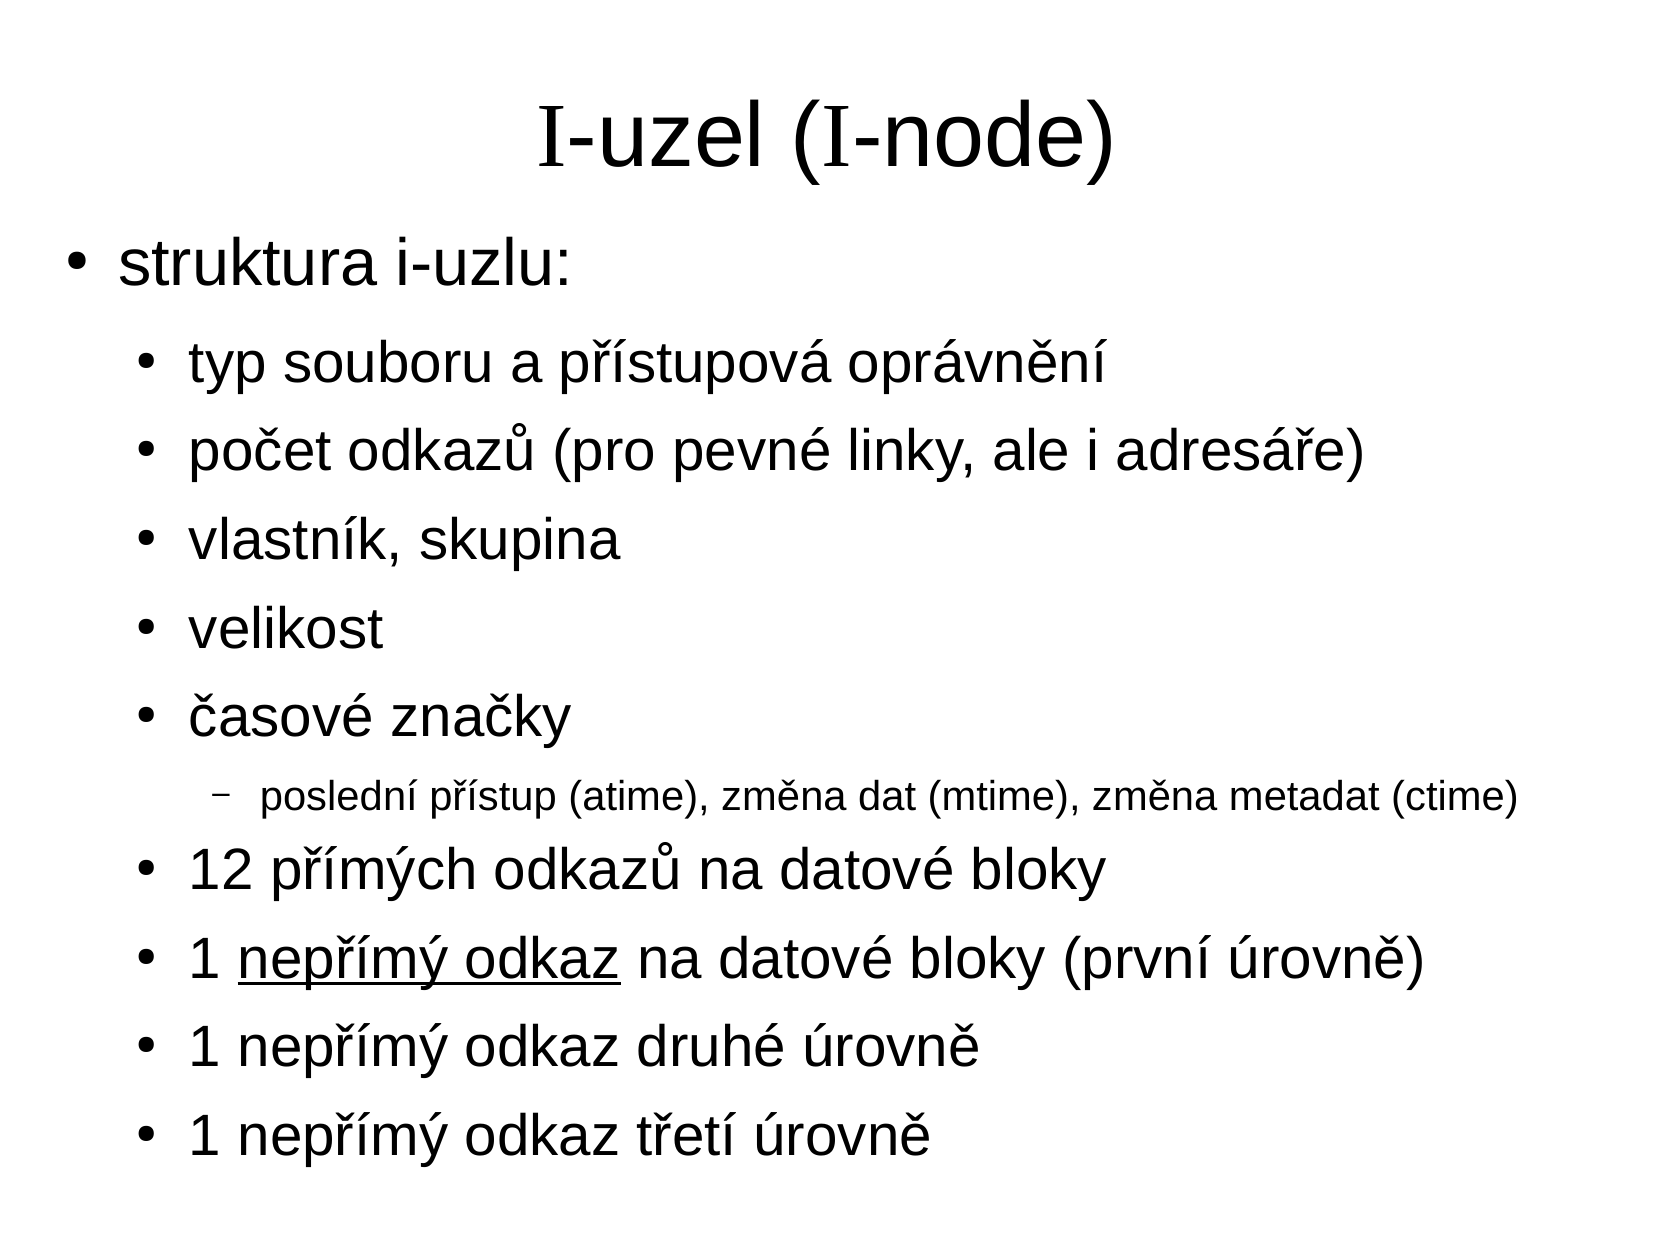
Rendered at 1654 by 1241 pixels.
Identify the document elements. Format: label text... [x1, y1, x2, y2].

list struktura i-uzlu: typ souboru a přístupová oprávnění počet odkazů (pro pevné linky, ale i adresáře) vlastník, skupina velikost časové značky poslední přístup (atime), změna dat (mtime), změna metadat (ctime) 12 přímých odkazů na datové bloky 1 nepřímý odkaz na datové bloky (první úrovně) 1 nepřímý odkaz druhé úrovně 1 nepřímý odkaz třetí úrovně [47, 225, 1619, 1168]
title I-uzel (I-node) [82, 39, 1571, 225]
